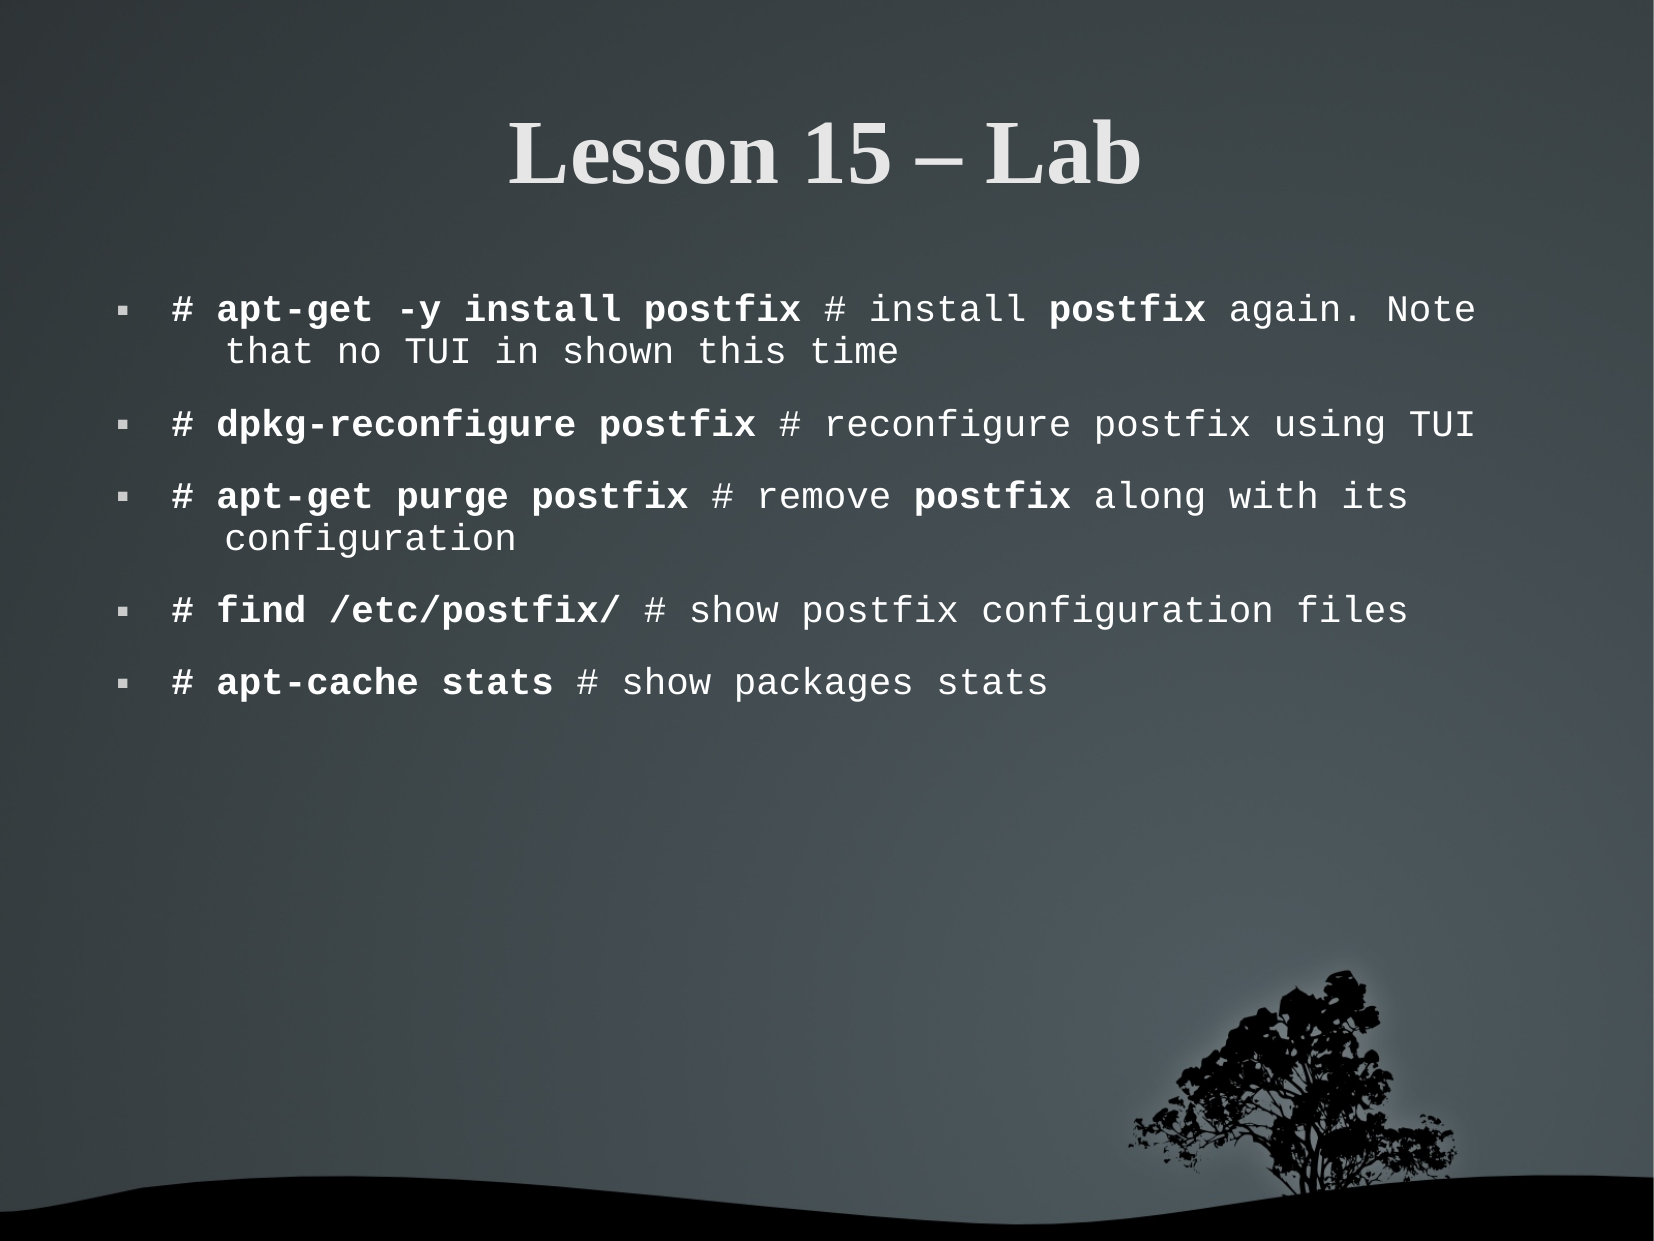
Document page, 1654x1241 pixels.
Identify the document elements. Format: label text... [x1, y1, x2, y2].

title Lesson 15 – Lab [82, 49, 1571, 257]
list # apt-get -y install postfix # install postfix again. Note that no TUI in shown this time # dpkg-reconfigure postfix # reconfigure postfix using TUI # apt-get purge postfix # remove postfix along with its configuration # find /etc/postfix/ # show postfix configuration files # apt-cache stats # show packages stats [82, 290, 1571, 1109]
picture [0, 0, 1654, 1241]
